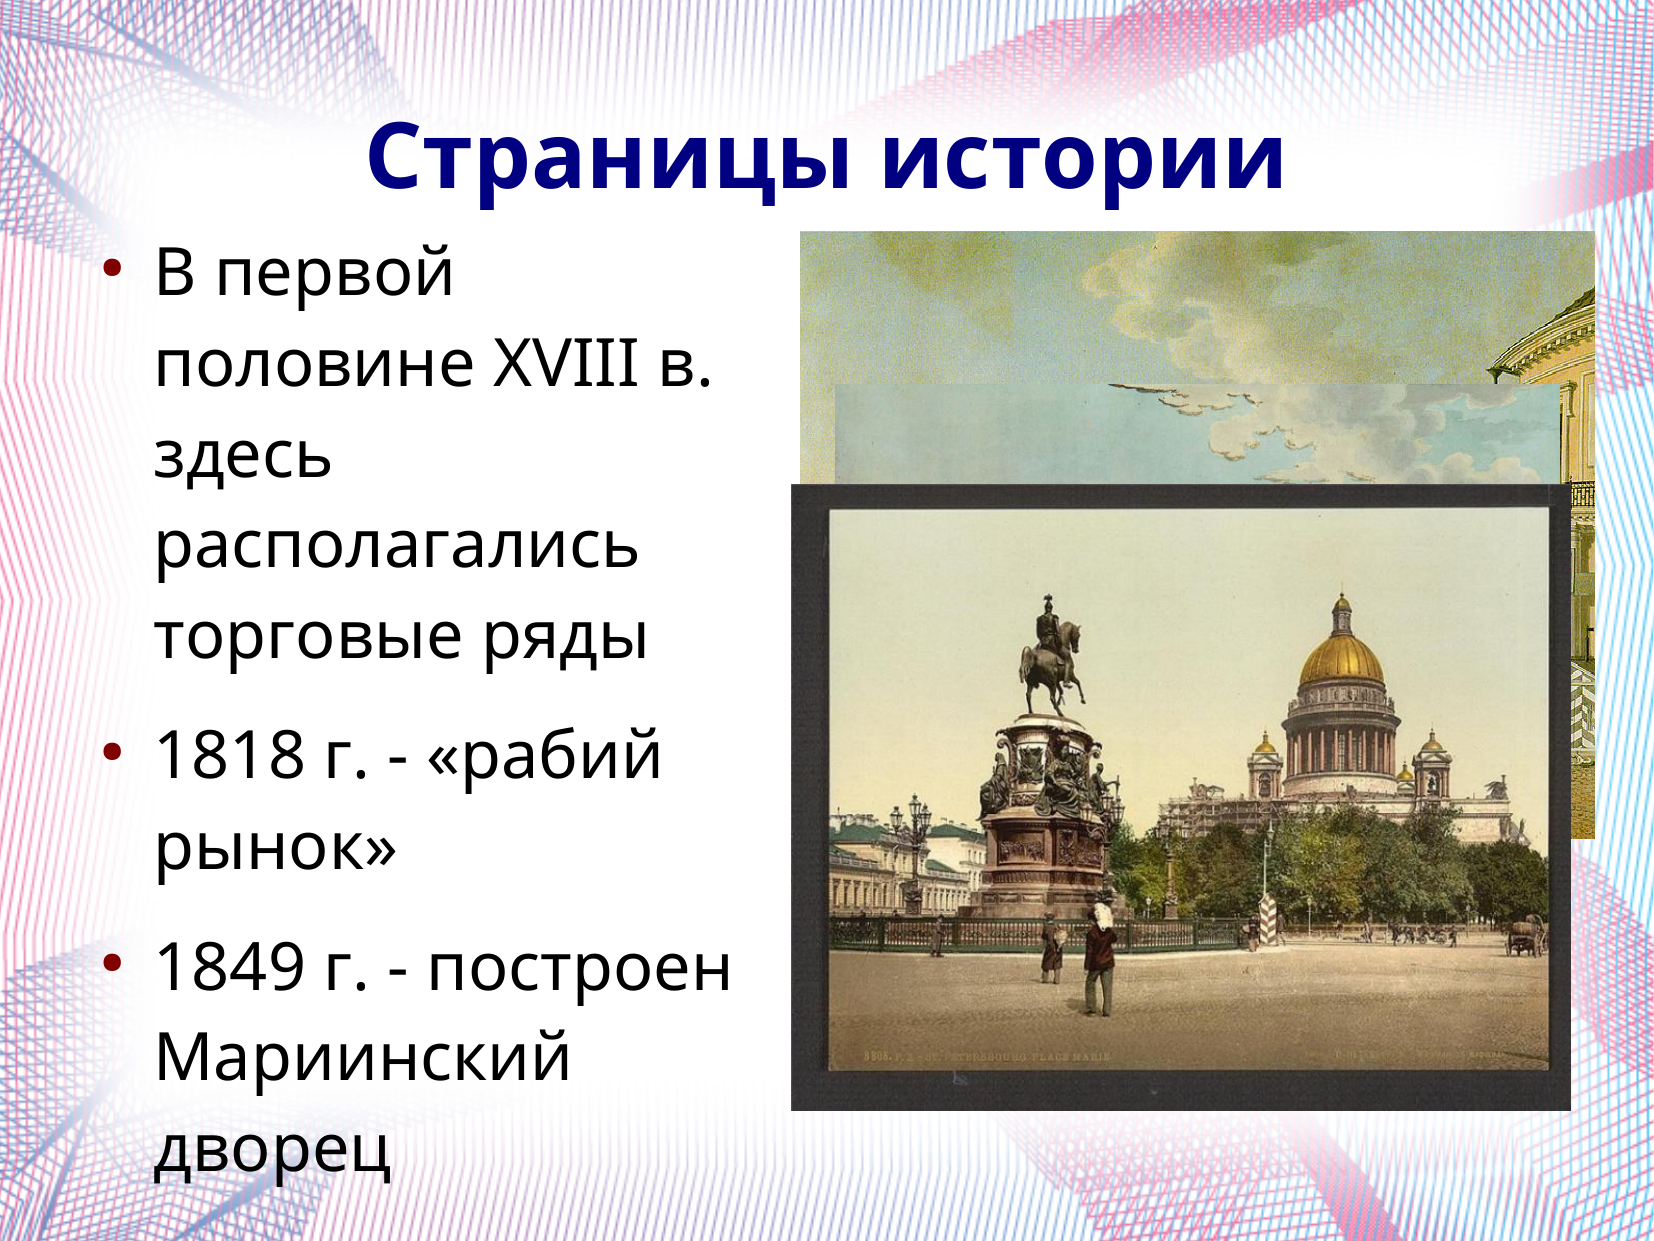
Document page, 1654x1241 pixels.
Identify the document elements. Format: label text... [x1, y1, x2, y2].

list В первой половине XVIII в. здесь располагались торговые ряды 1818 г. - «рабий рынок» 1849 г. - построен Мариинский дворец 1855 г. - Исаакиевский собор 1859 г. - памятник Николаю I [82, 224, 768, 1174]
title Страницы истории [82, 49, 1571, 257]
picture [0, 0, 1654, 1241]
